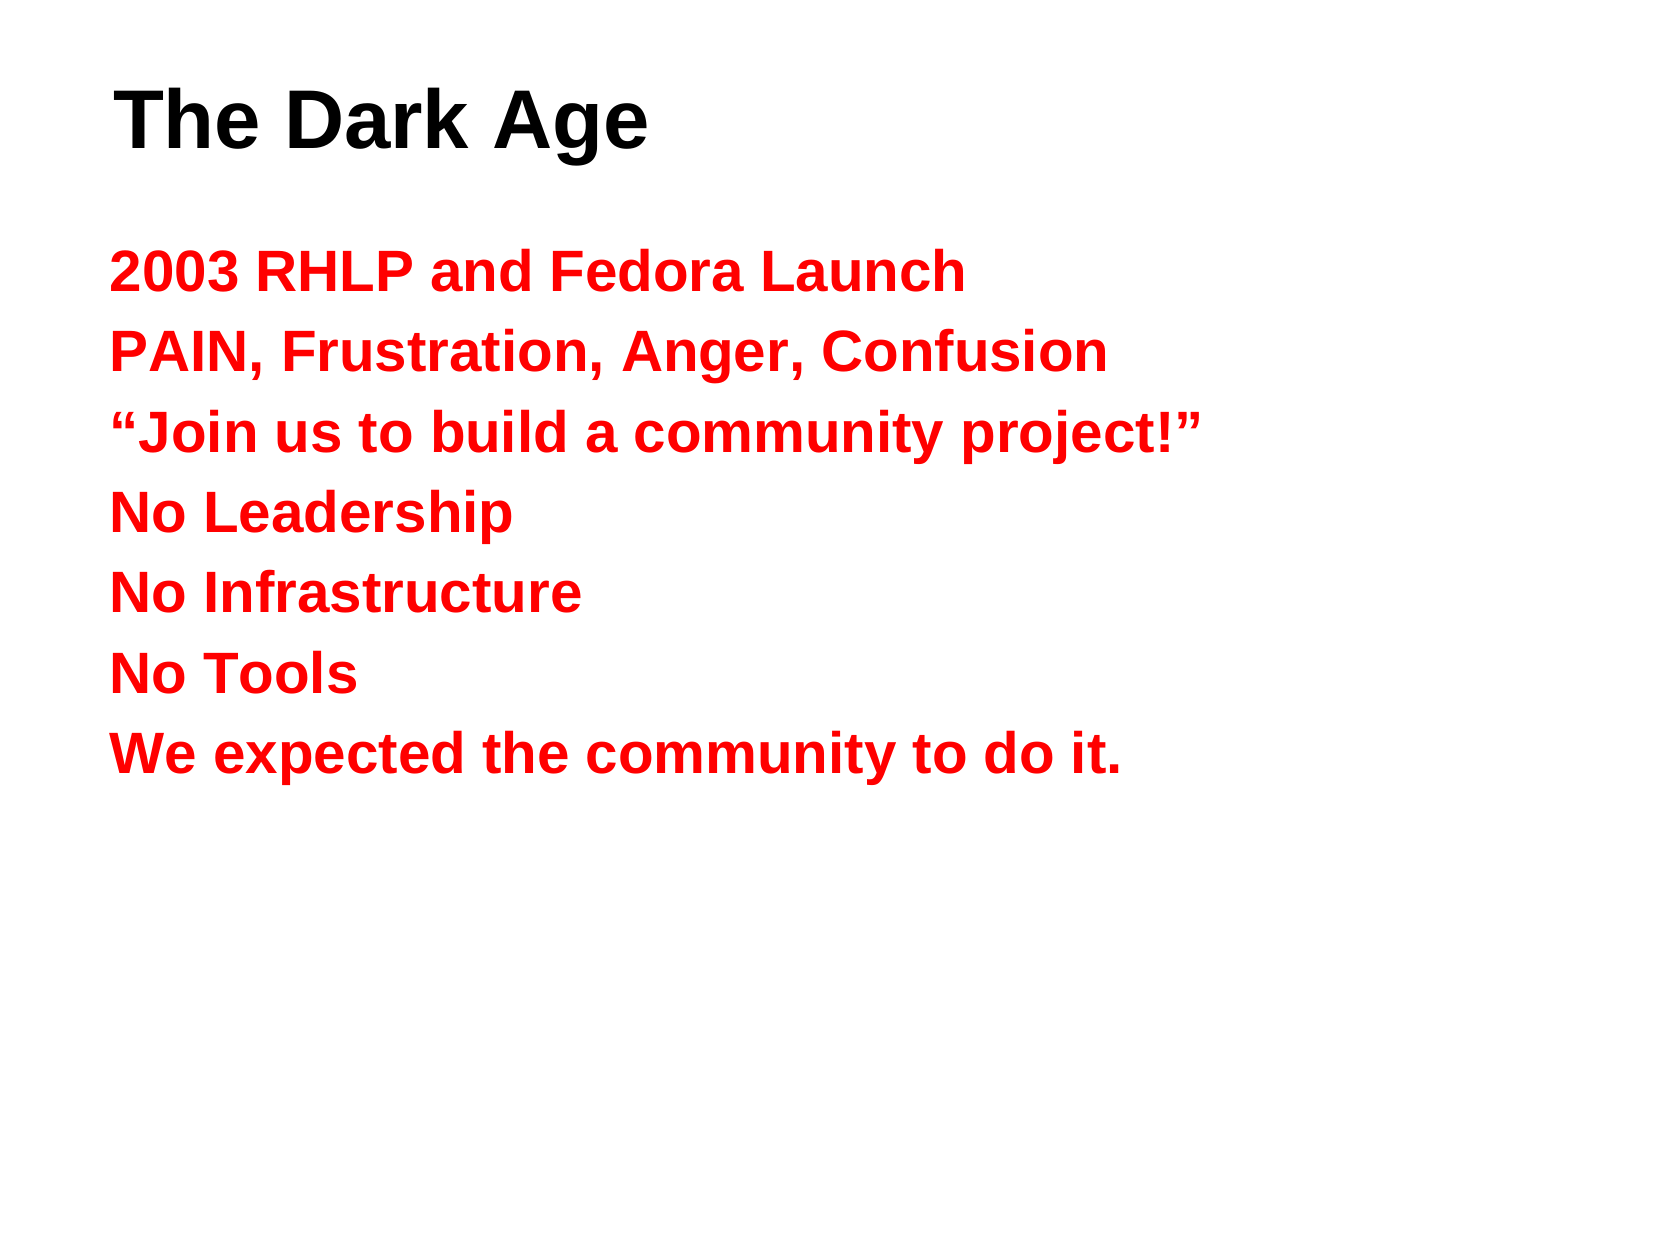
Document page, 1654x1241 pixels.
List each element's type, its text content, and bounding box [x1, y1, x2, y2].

list 2003 RHLP and Fedora Launch PAIN, Frustration, Anger, Confusion “Join us to build a community project!” No Leadership No Infrastructure No Tools We expected the community to do it. [109, 238, 1515, 1107]
title The Dark Age [113, 56, 1519, 183]
